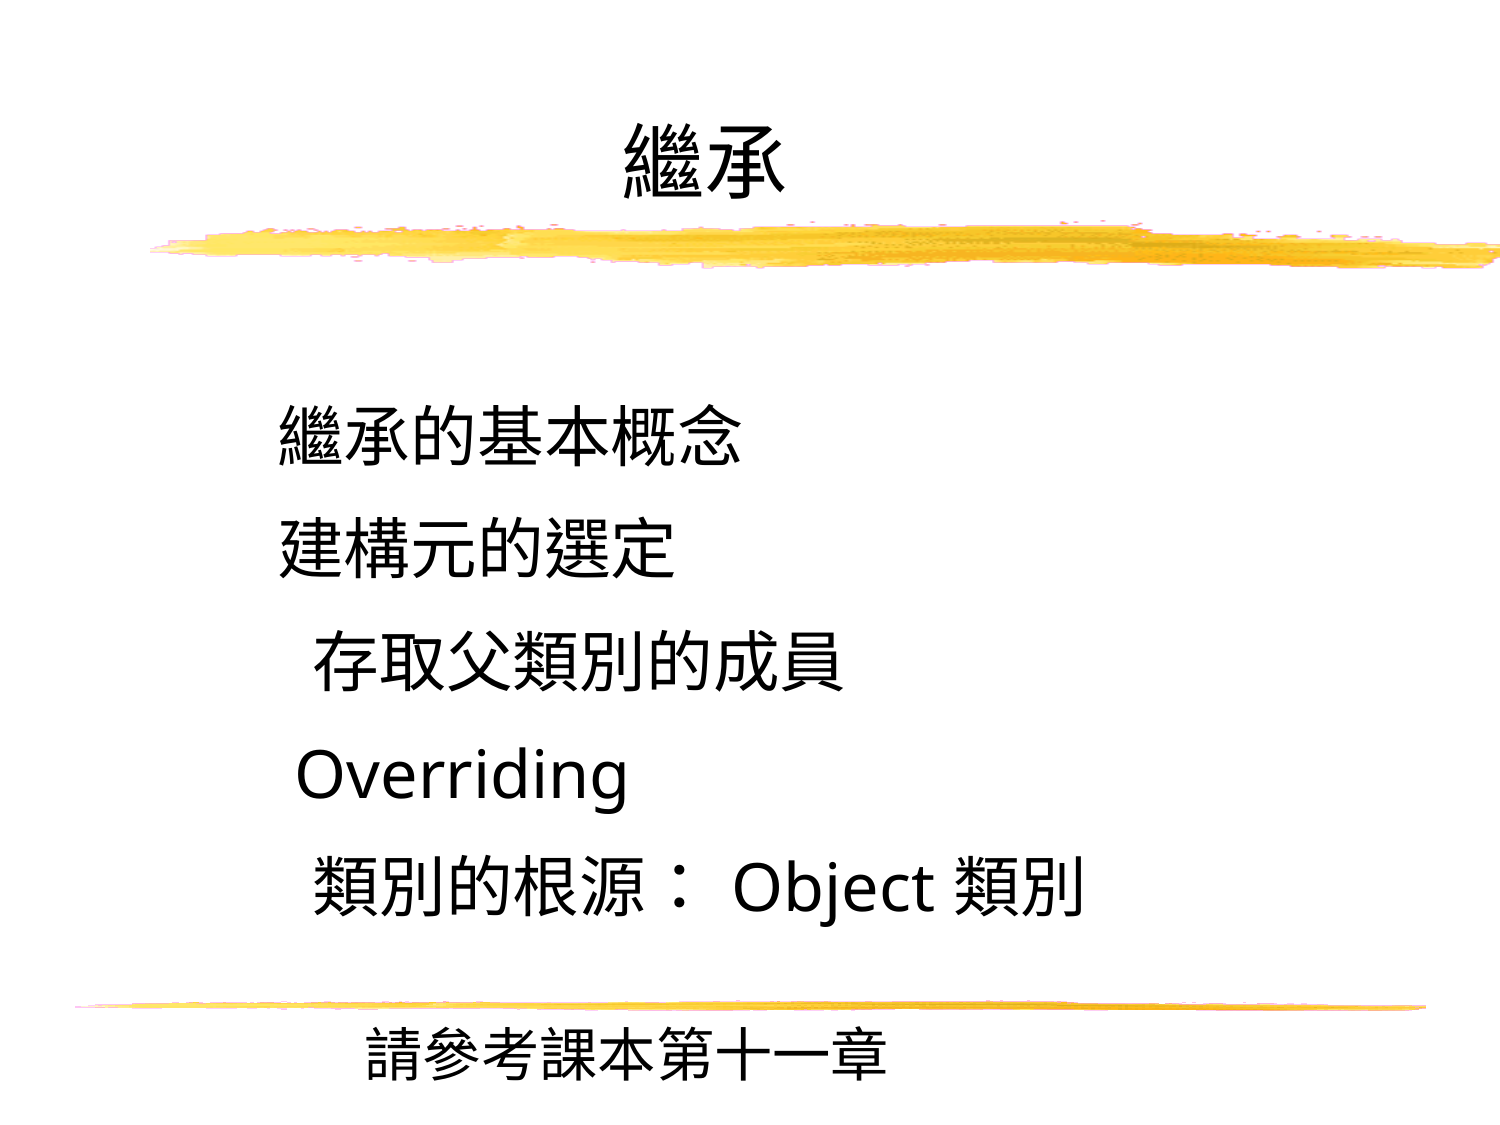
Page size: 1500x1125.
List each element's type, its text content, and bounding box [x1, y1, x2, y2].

title 繼承 [66, 37, 1342, 225]
list 繼承的基本概念 建構元的選定 存取父類別的成員 Overriding 類別的根源：Object類別 [262, 375, 1313, 938]
text_box 請參考課本第十一章 [350, 999, 1199, 1086]
picture [1199, 999, 1426, 1013]
picture [75, 999, 350, 1013]
picture [150, 215, 1500, 279]
